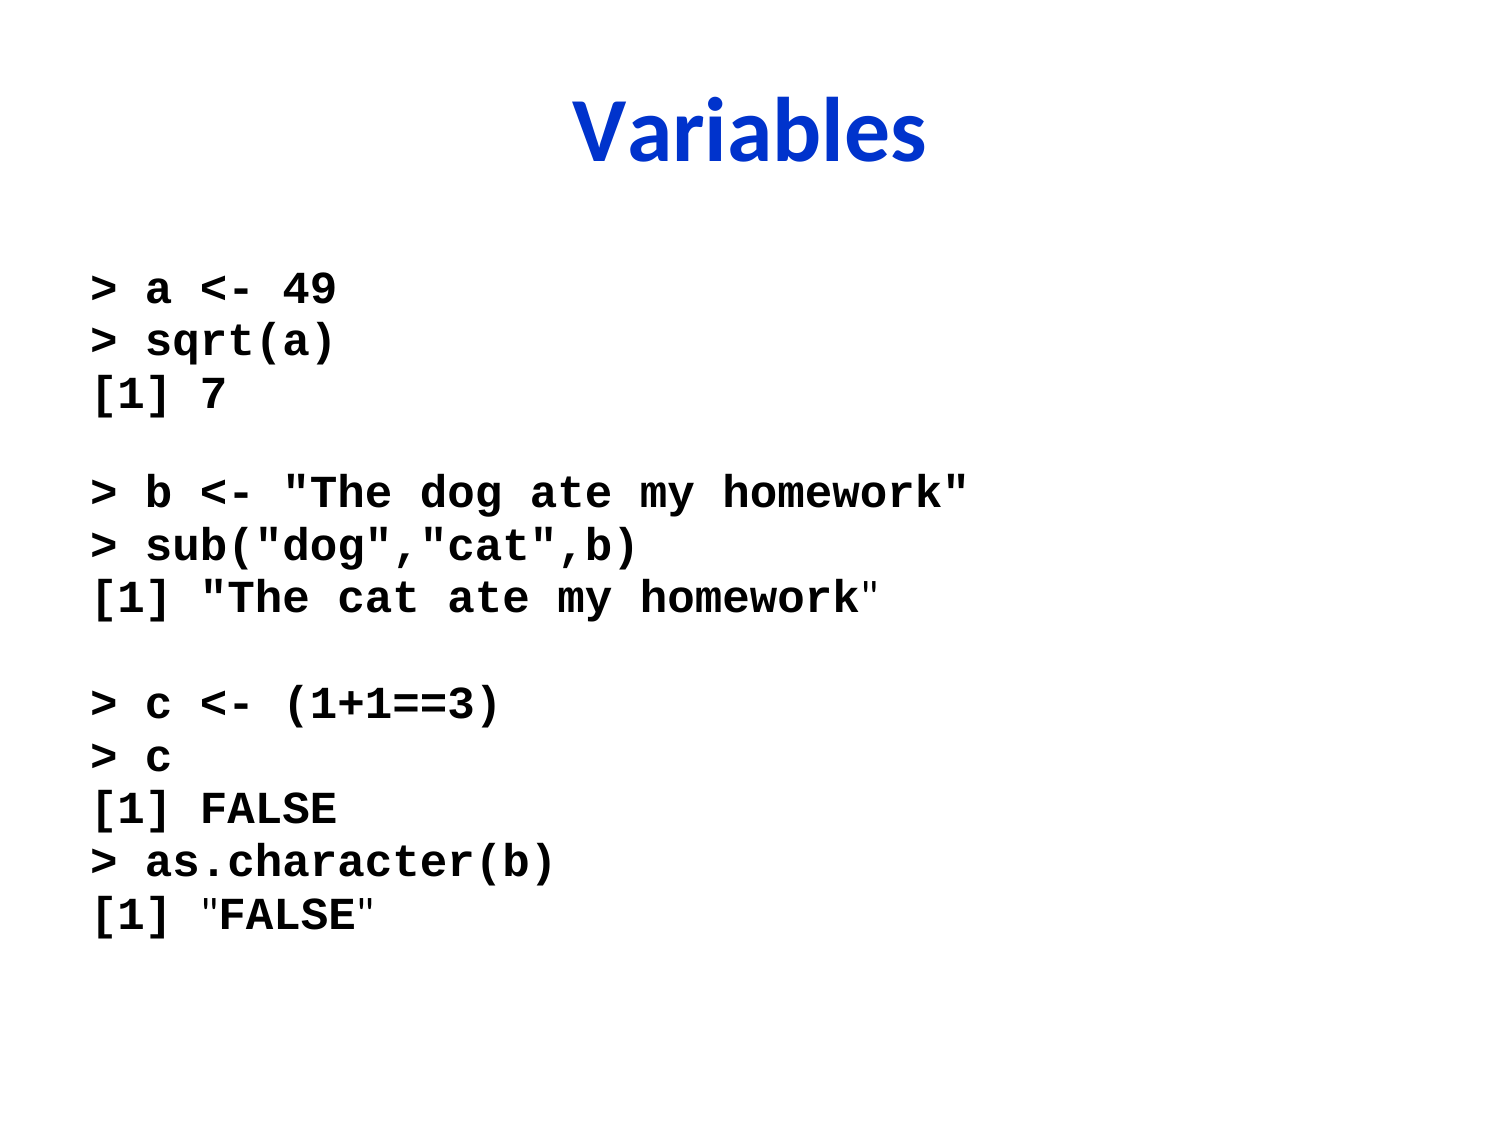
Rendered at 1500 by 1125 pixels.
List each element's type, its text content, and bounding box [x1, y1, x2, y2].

title Variables [75, 45, 1426, 233]
list > a <- 49 > sqrt(a) [1] 7 > b <- "The dog ate my homework" > sub("dog","cat",b) [1] "The cat ate my homework" > c <- (1+1==3) > c [1] FALSE > as.character(b) [1] "FALSE" [75, 262, 1426, 1006]
